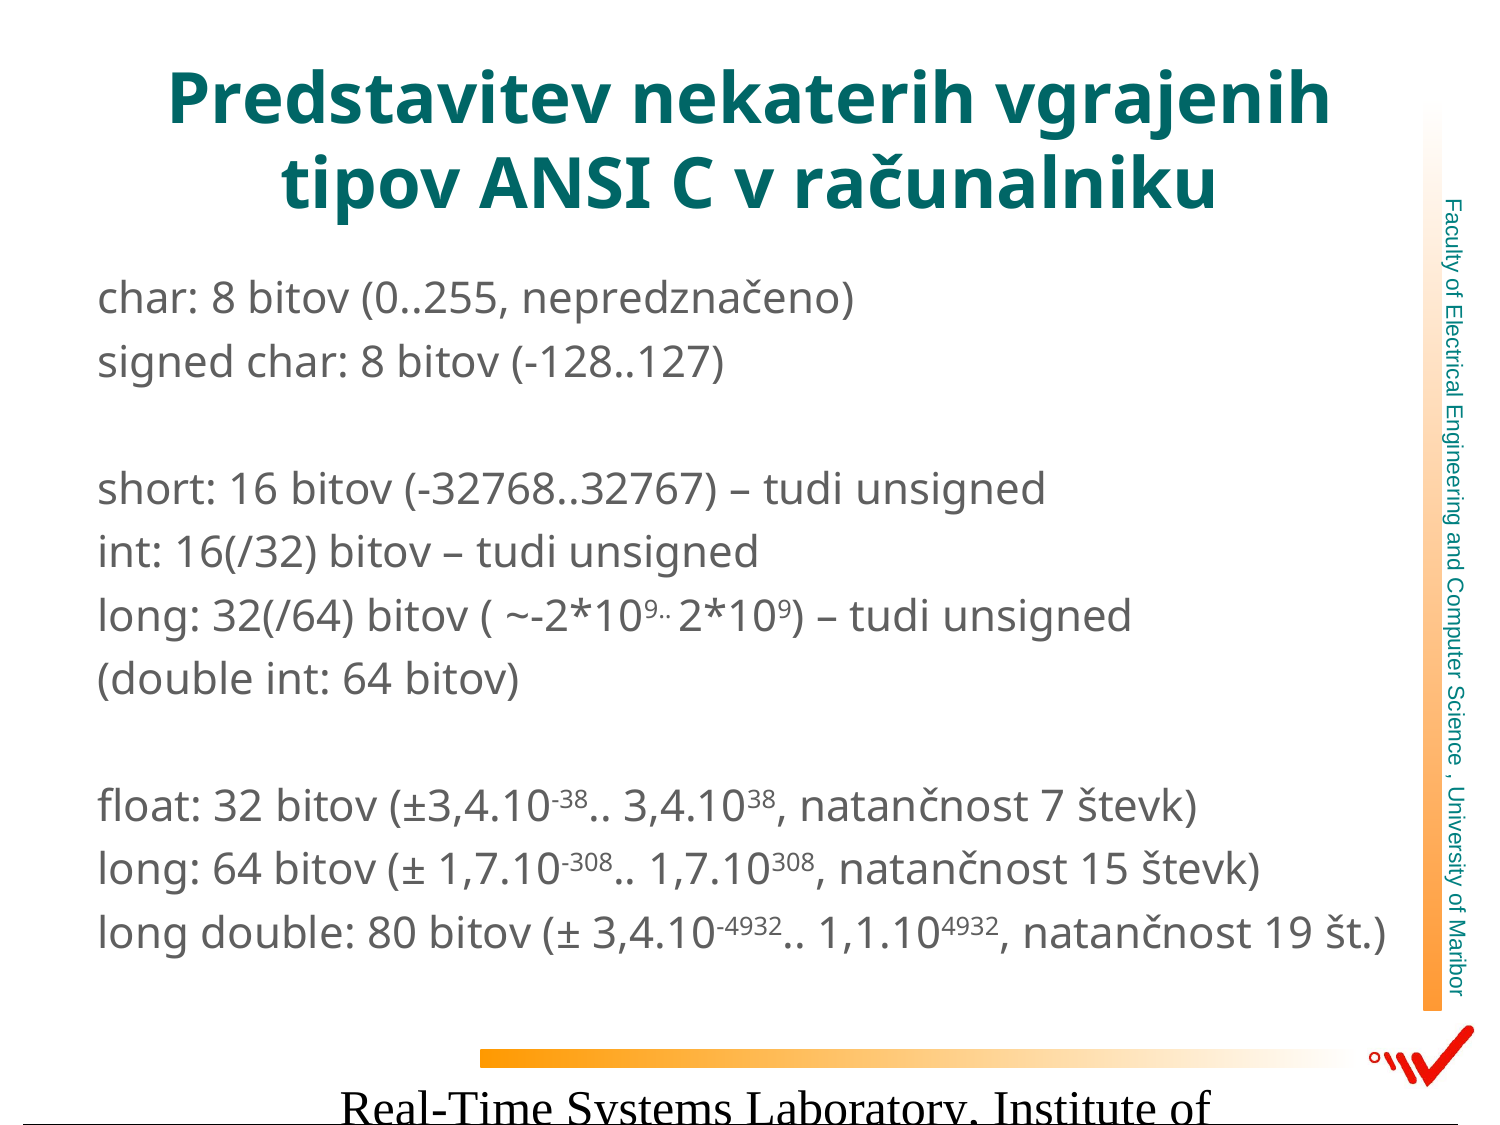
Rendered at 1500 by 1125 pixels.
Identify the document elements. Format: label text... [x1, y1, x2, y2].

list char: 8 bitov (0..255, nepredznačeno) signed char: 8 bitov (-128..127) short: 16 bitov (-32768..32767) – tudi unsigned int: 16(/32) bitov – tudi unsigned long: 32(/64) bitov ( ~-2*109.. 2*109) – tudi unsigned (double int: 64 bitov) float: 32 bitov (±3,4.10-38.. 3,4.1038, natančnost 7 števk) long: 64 bitov (± 1,7.10-308.. 1,7.10308, natančnost 15 števk) long double: 80 bitov (± 3,4.10-4932.. 1,1.104932, natančnost 19 št.) [82, 262, 1453, 1006]
title Predstavitev nekaterih vgrajenih tipov ANSI C v računalniku [75, 45, 1426, 233]
